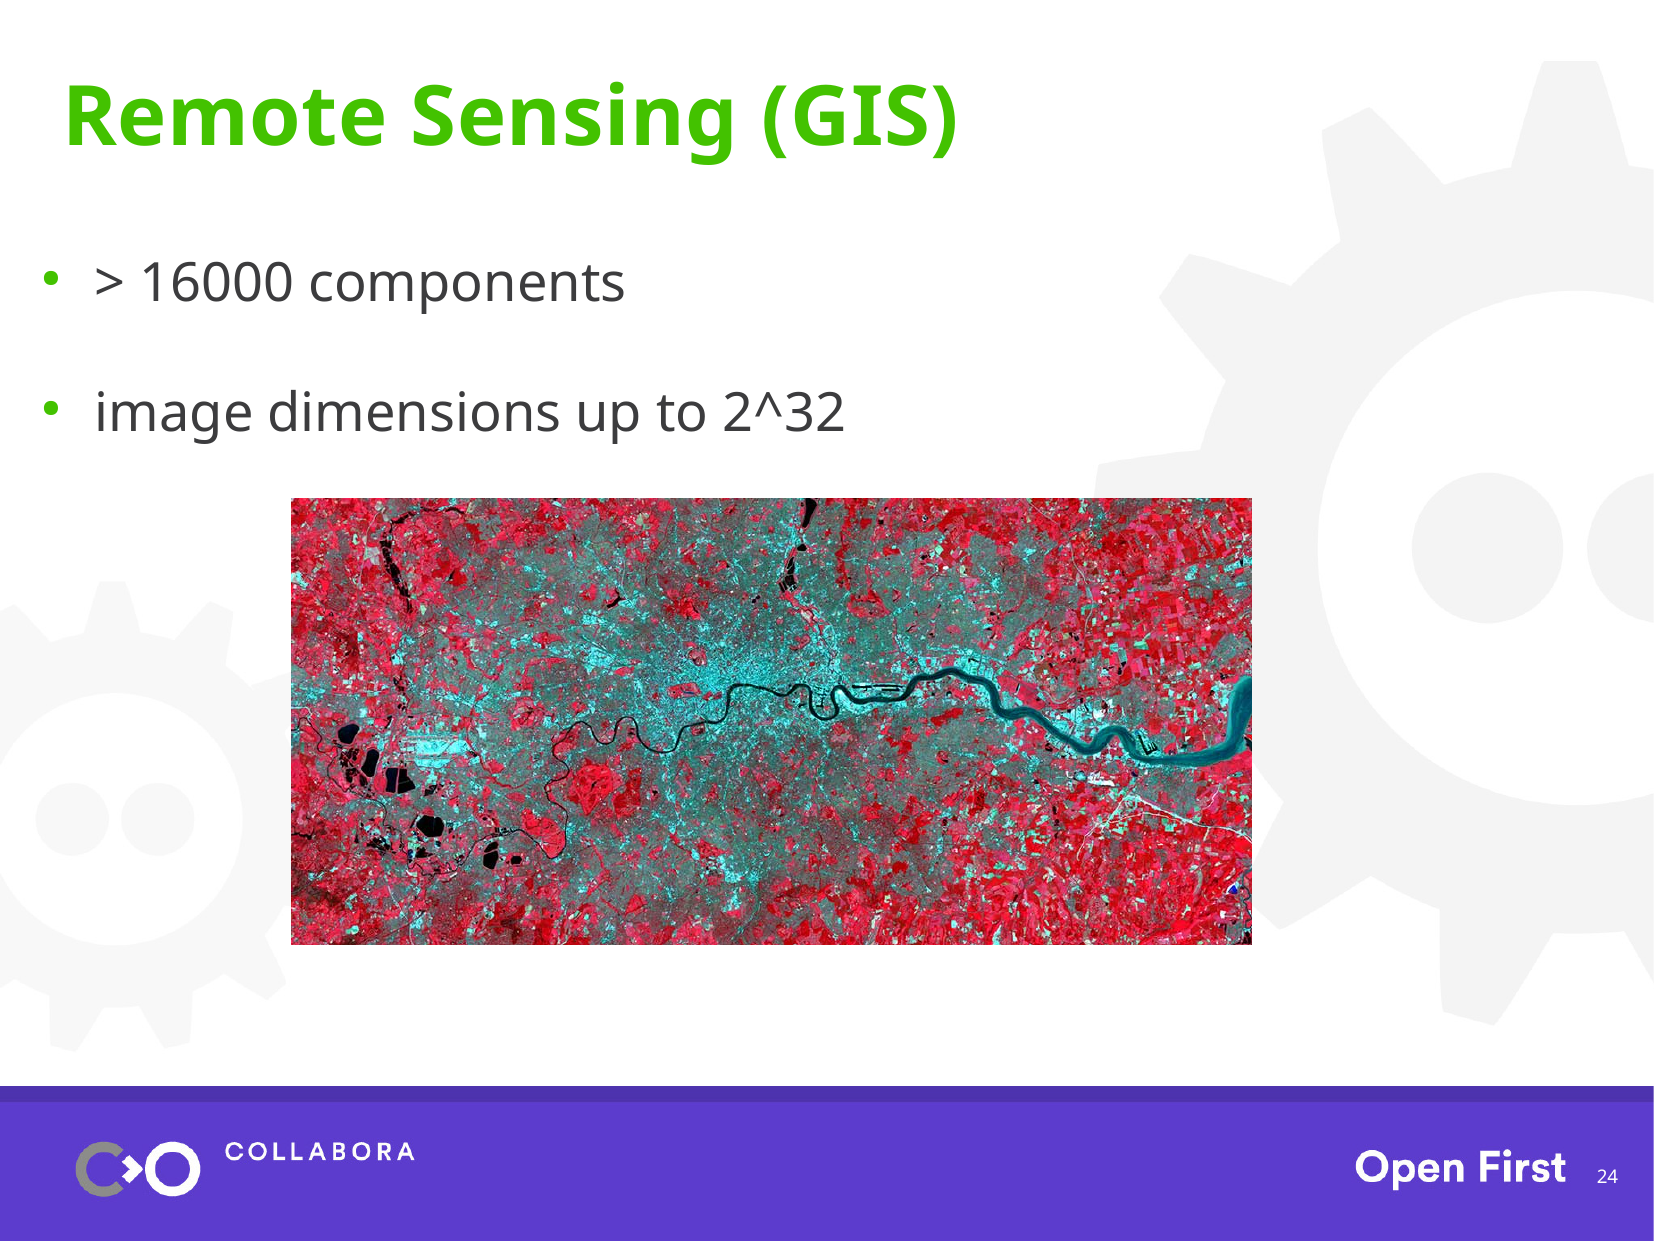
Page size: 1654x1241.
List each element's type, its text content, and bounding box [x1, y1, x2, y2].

title Remote Sensing (GIS) [62, 62, 1638, 138]
list > 16000 components image dimensions up to 2^32 [23, 177, 1595, 1016]
picture [0, 0, 1654, 1241]
